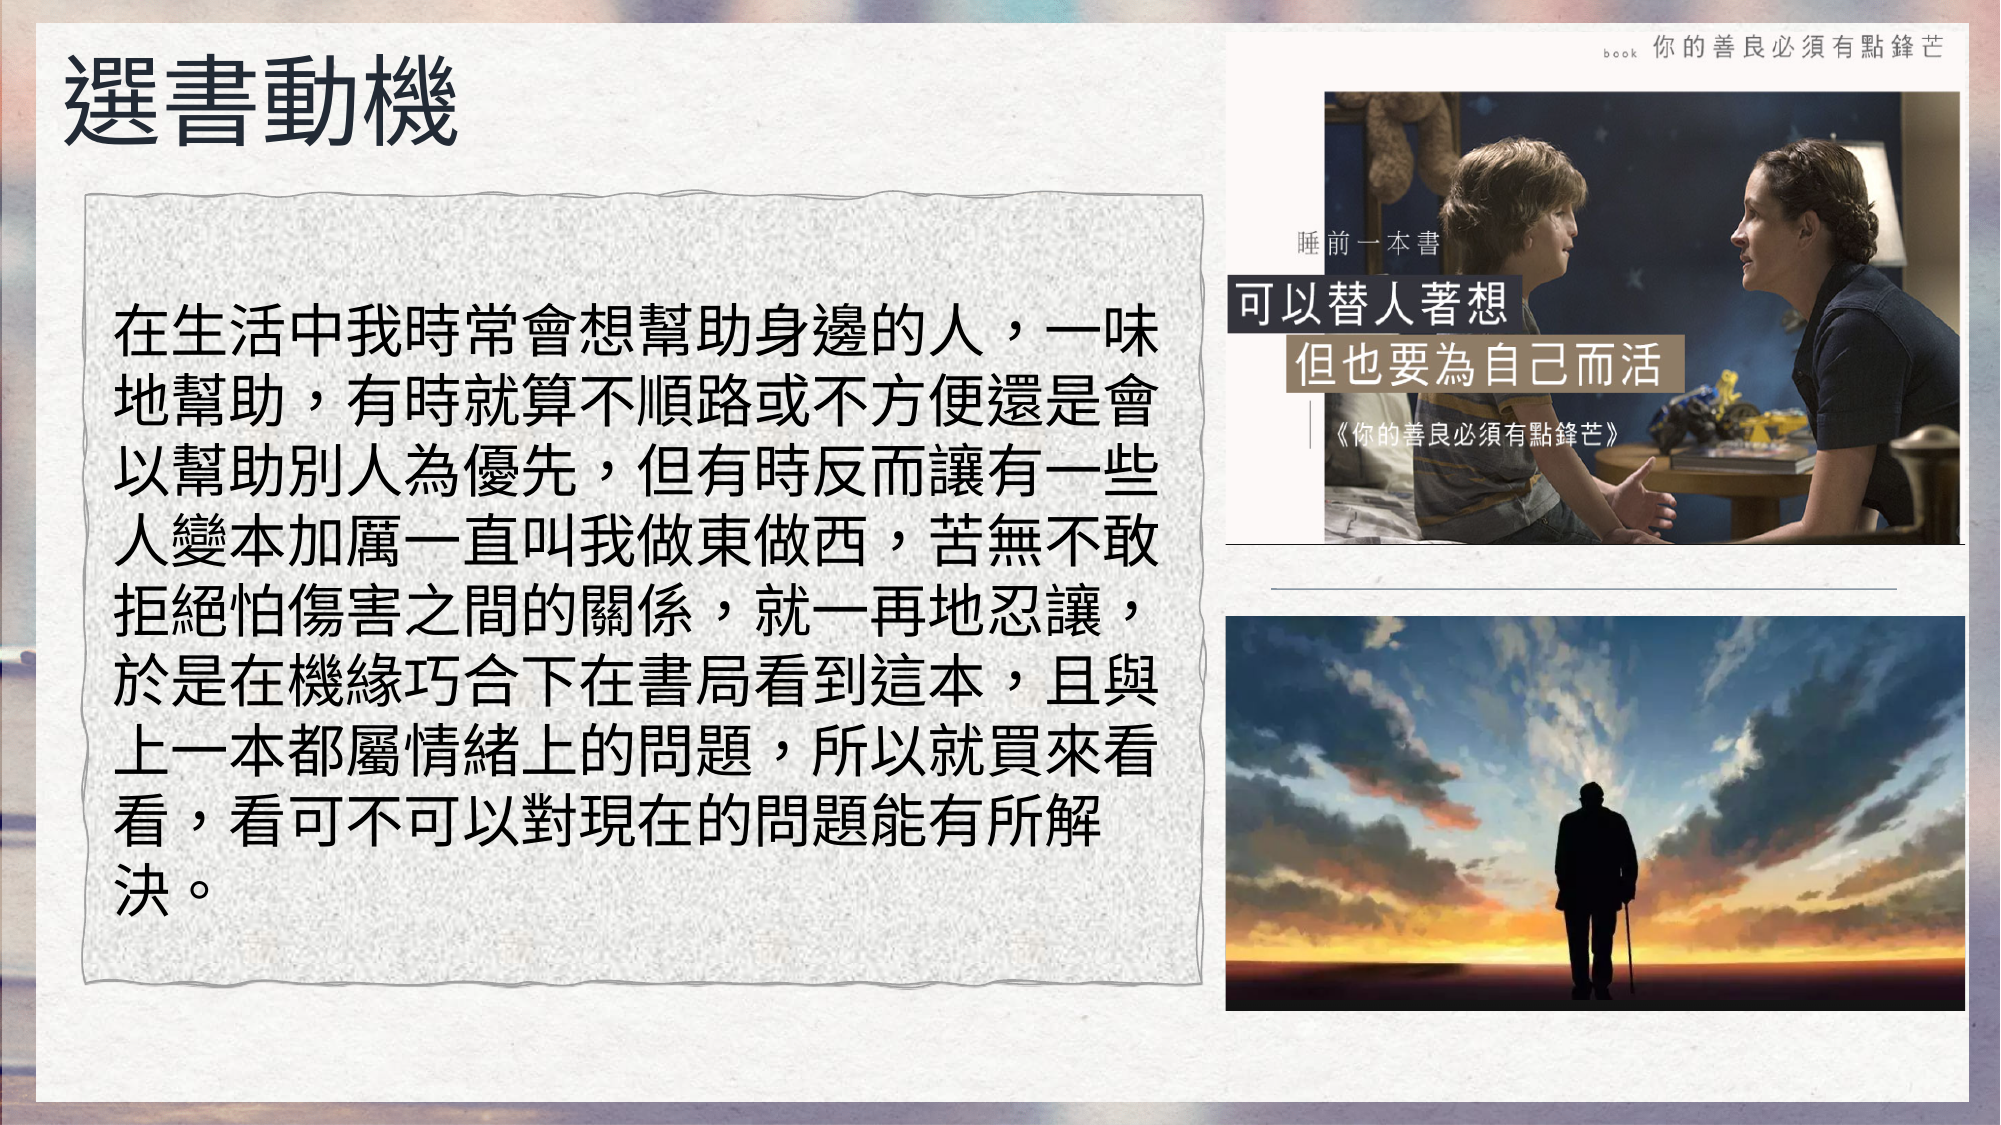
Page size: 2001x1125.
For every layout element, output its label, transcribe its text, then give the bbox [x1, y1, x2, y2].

text_box 在生活中我時常會想幫助身邊的人，一味地幫助，有時就算不順路或不方便還是會以幫助別人為優先，但有時反而讓有一些人變本加厲一直叫我做東做西，苦無不敢拒絕怕傷害之間的關係，就一再地忍讓，於是在機緣巧合下在書局看到這本，且與上一本都屬情緒上的問題，所以就買來看看，看可不可以對現在的問題能有所解決。 [97, 286, 1214, 932]
text_box [81, 190, 1204, 986]
text_box 選書動機 [46, 30, 482, 201]
picture [0, 0, 2000, 1125]
